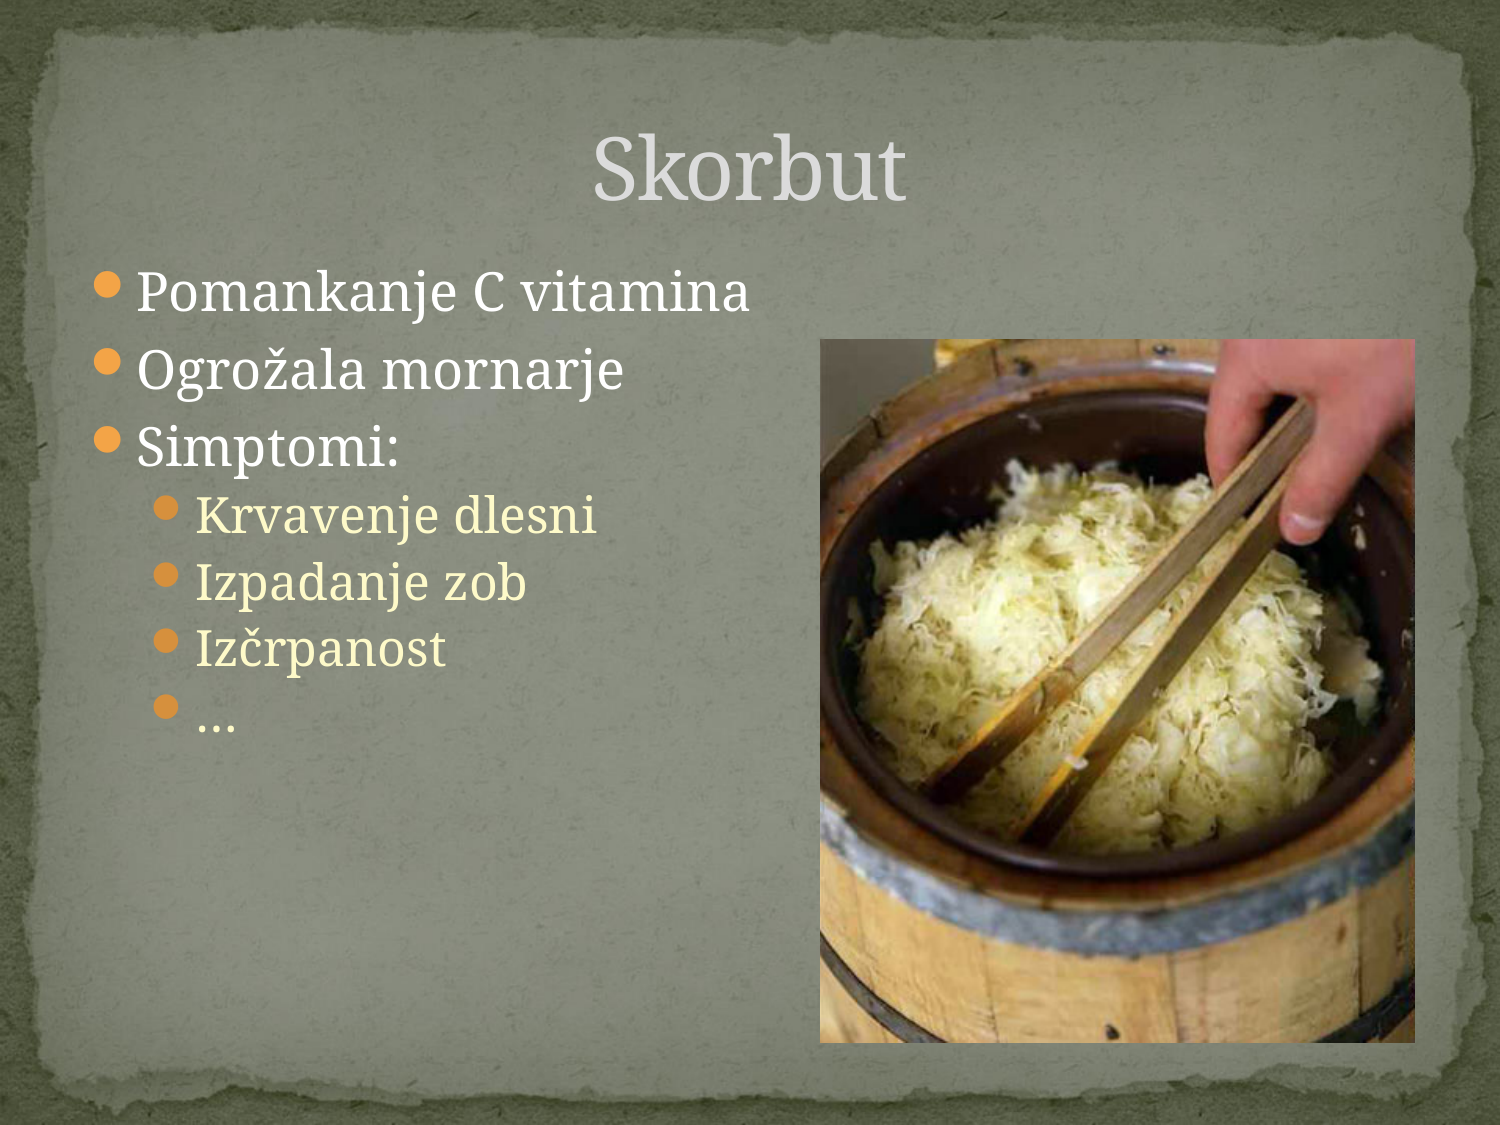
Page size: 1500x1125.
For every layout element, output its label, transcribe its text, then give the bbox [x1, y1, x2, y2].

title Skorbut [75, 24, 1425, 225]
picture [0, 0, 1500, 1125]
list Pomankanje C vitamina Ogrožala mornarje Simptomi: Krvavenje dlesni Izpadanje zob Izčrpanost … [75, 249, 1425, 1000]
